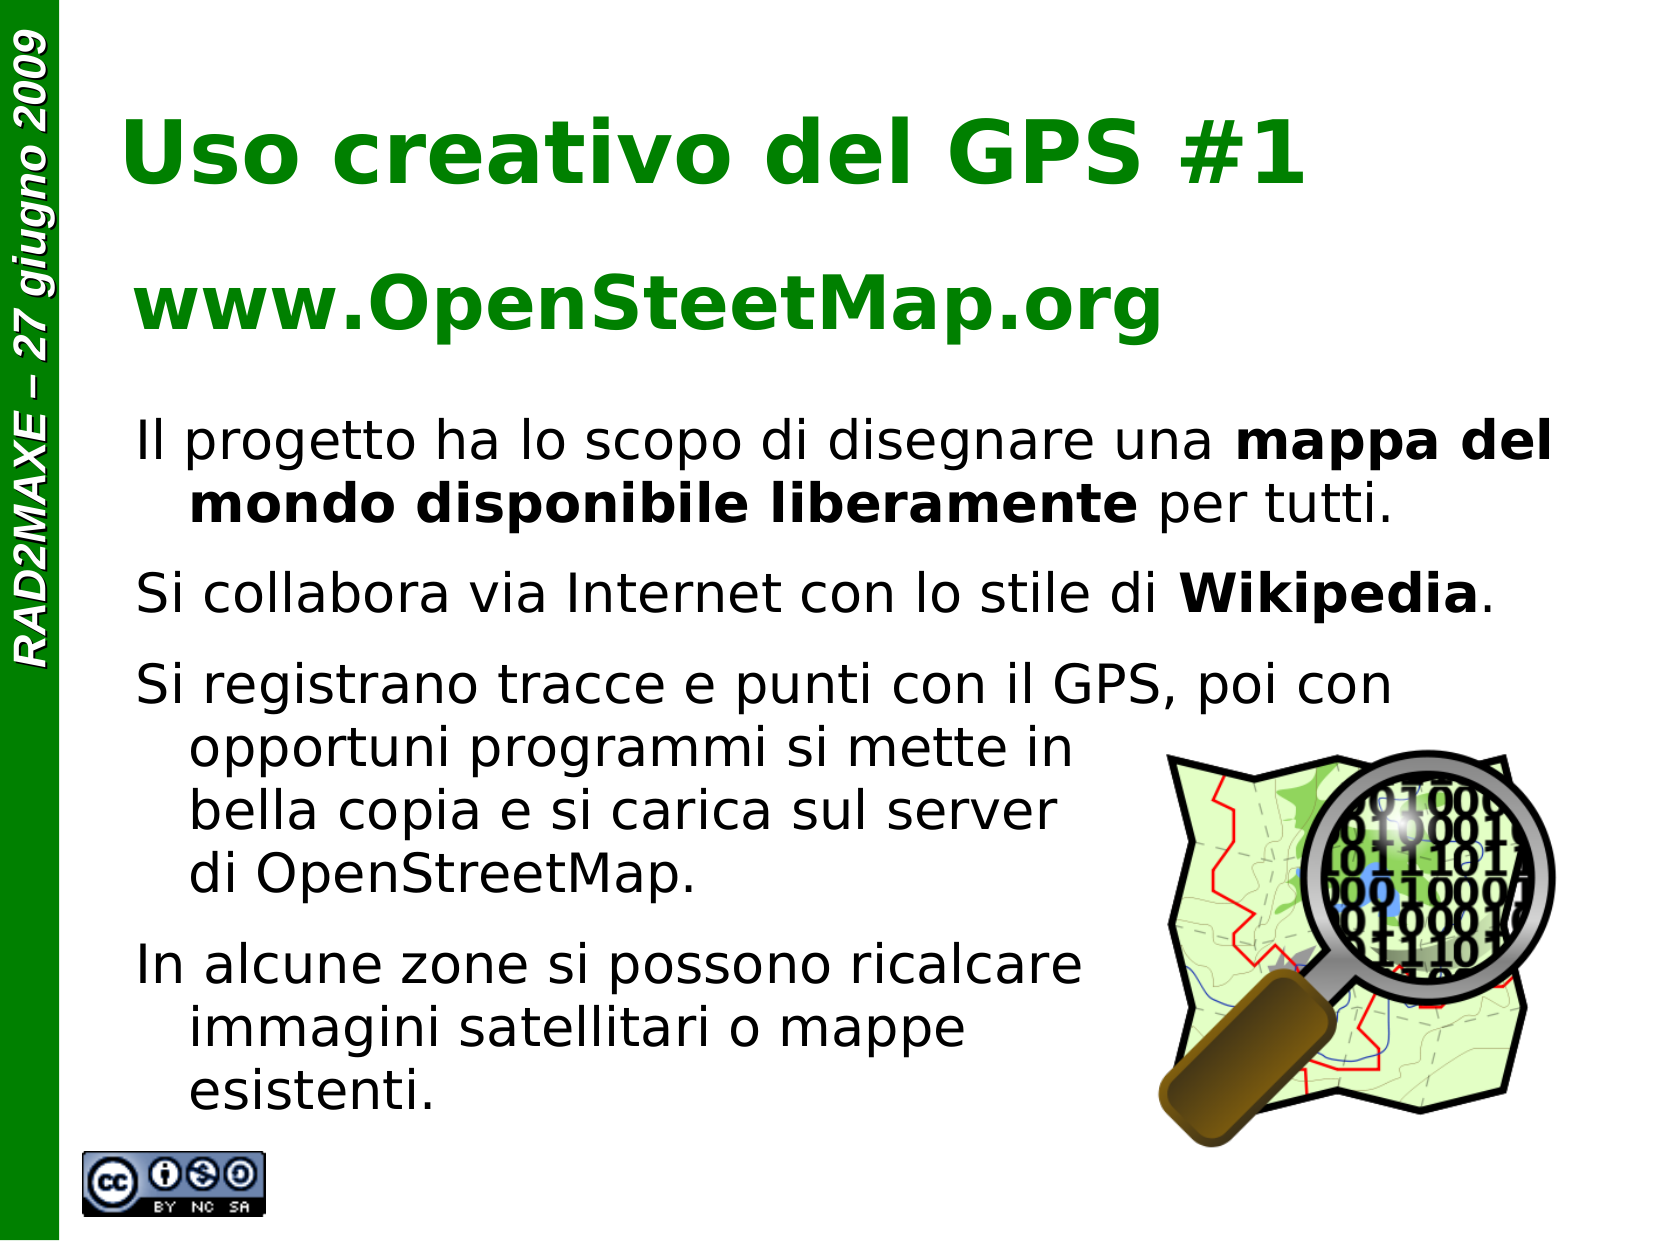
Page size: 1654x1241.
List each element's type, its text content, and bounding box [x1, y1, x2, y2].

list Il progetto ha lo scopo di disegnare una mappa del mondo disponibile liberamente per tutti. Si collabora via Internet con lo stile di Wikipedia. Si registrano tracce e punti con il GPS, poi con opportuni programmi si mette in bella copia e si carica sul server di OpenStreetMap. In alcune zone si possono ricalcare immagini satellitari o mappe esistenti. [118, 408, 1565, 1123]
title Uso creativo del GPS #1 [118, 56, 1565, 249]
picture [1151, 738, 1565, 1152]
picture [82, 1151, 266, 1217]
text_box www.OpenSteetMap.org [116, 252, 1182, 355]
